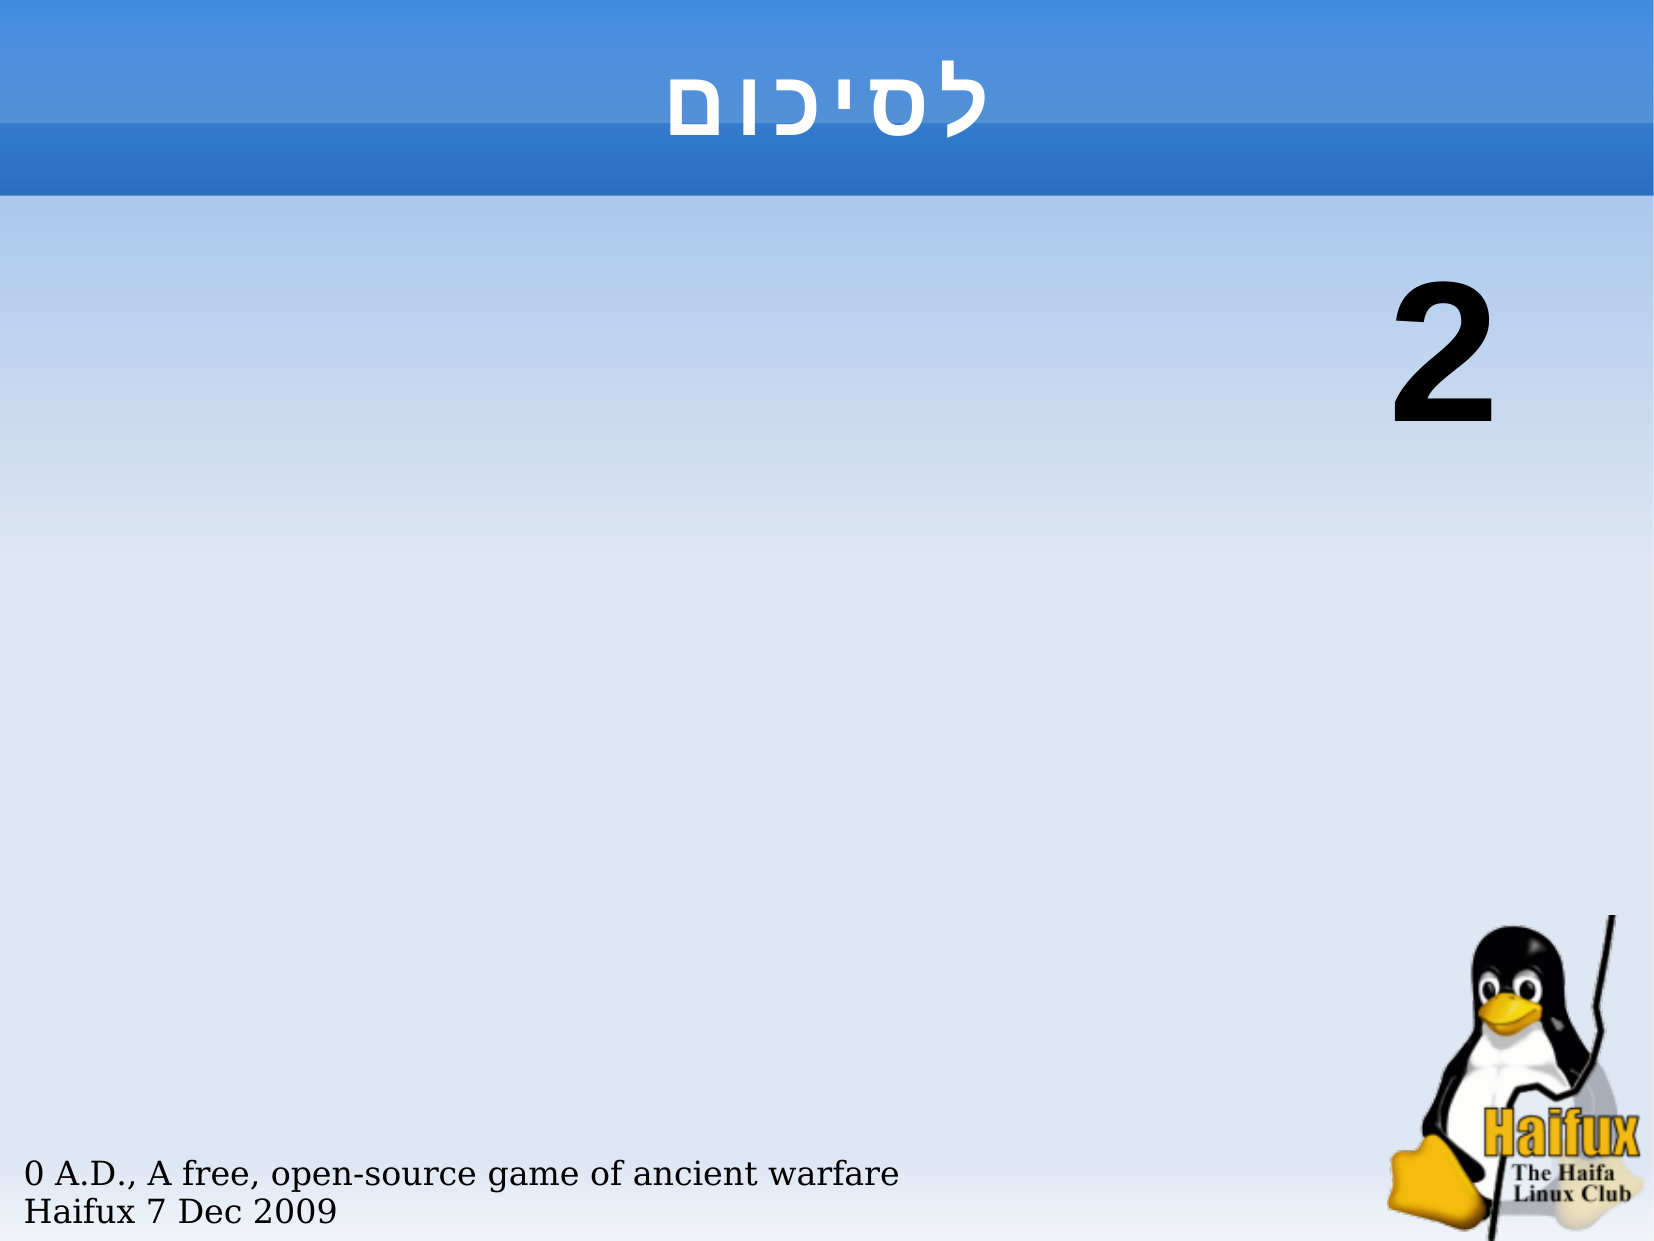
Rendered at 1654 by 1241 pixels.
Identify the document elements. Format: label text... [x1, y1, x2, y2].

title לסיכום [29, 29, 1625, 178]
picture [0, 0, 1654, 1241]
list 2 [82, 240, 1571, 1099]
